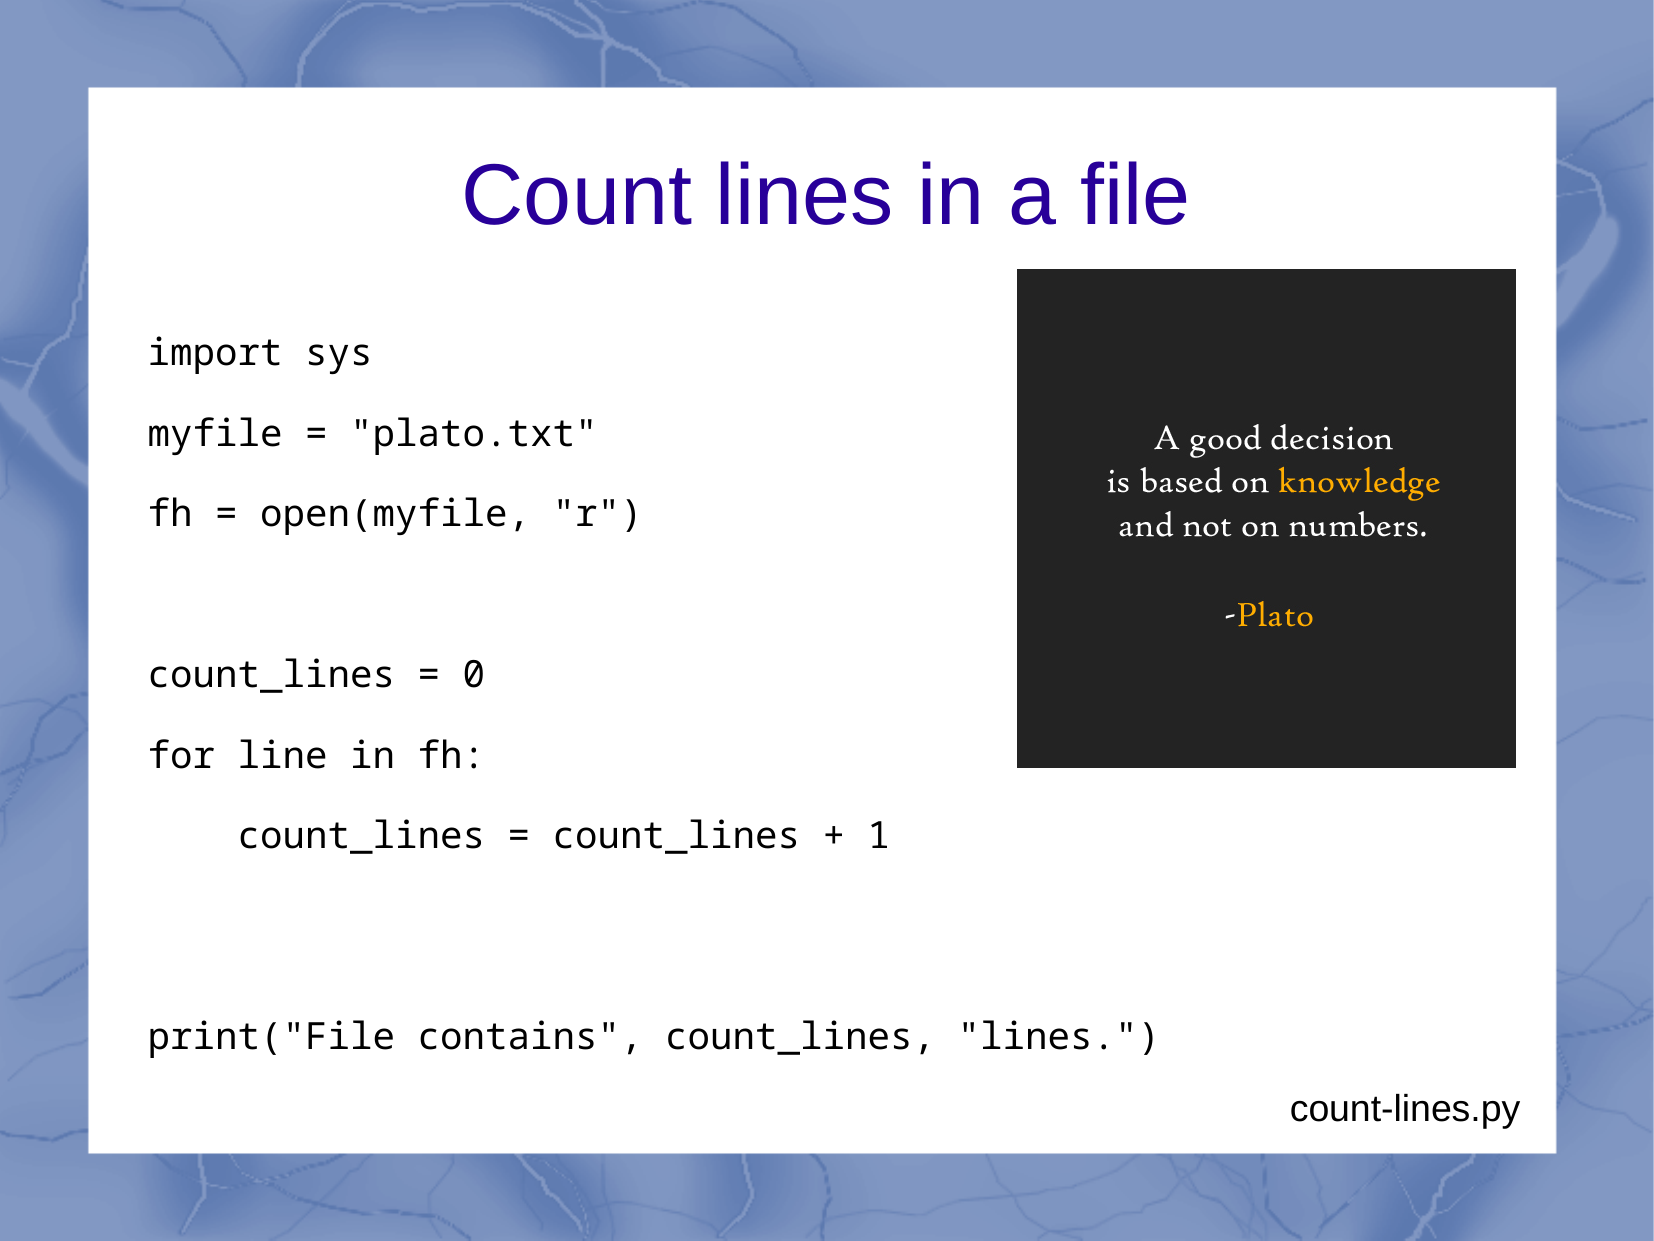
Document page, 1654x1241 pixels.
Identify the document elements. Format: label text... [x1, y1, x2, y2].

picture [0, 0, 1654, 1241]
text_box count-lines.py [1275, 1080, 1535, 1137]
list import sys myfile = "plato.txt" fh = open(myfile, "r") count_lines = 0 for line in fh: count_lines = count_lines + 1 print("File contains", count_lines, "lines.") [147, 325, 1506, 1045]
title Count lines in a file [118, 90, 1536, 298]
